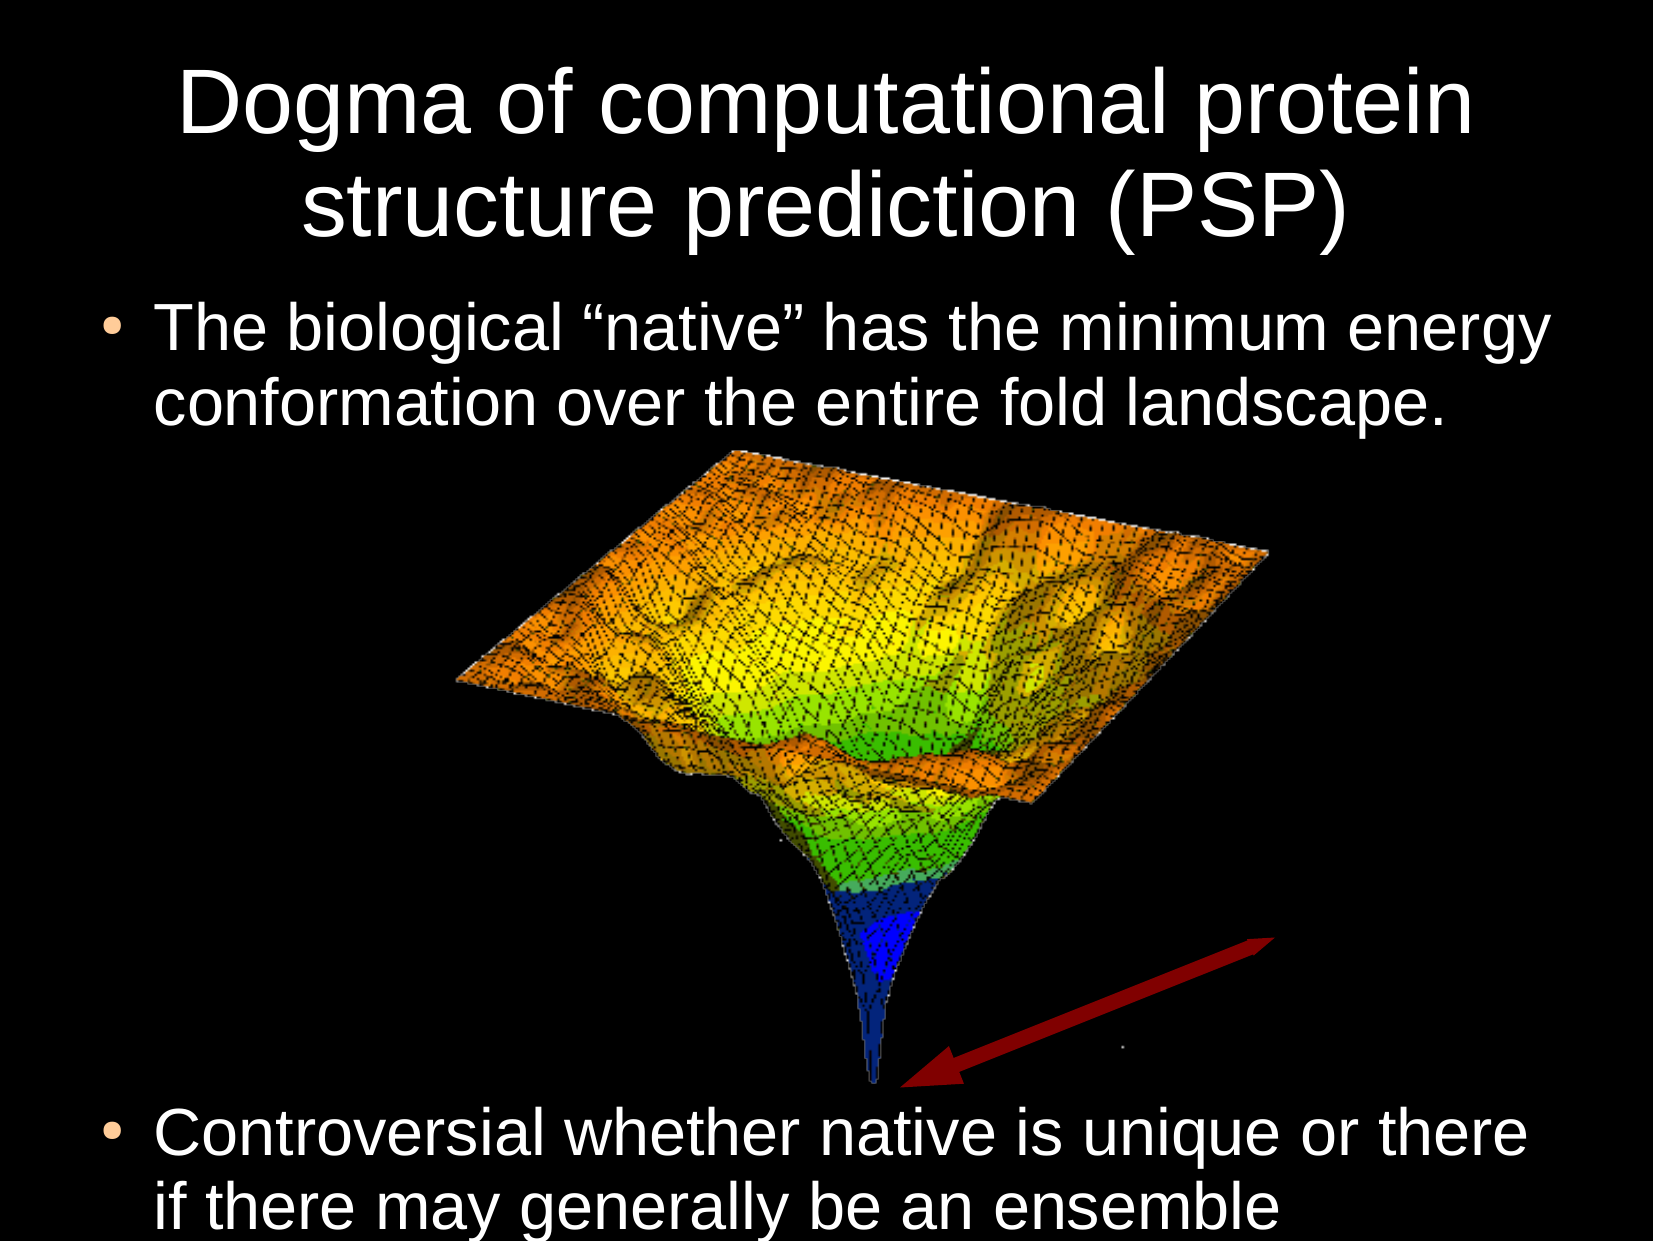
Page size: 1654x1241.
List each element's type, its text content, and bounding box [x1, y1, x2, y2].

picture [450, 449, 1276, 1088]
title Dogma of computational protein structure prediction (PSP) [82, 49, 1571, 257]
picture [909, 938, 1276, 1088]
list The biological “native” has the minimum energy conformation over the entire fold landscape. Controversial whether native is unique or there if there may generally be an ensemble [82, 290, 1571, 1241]
